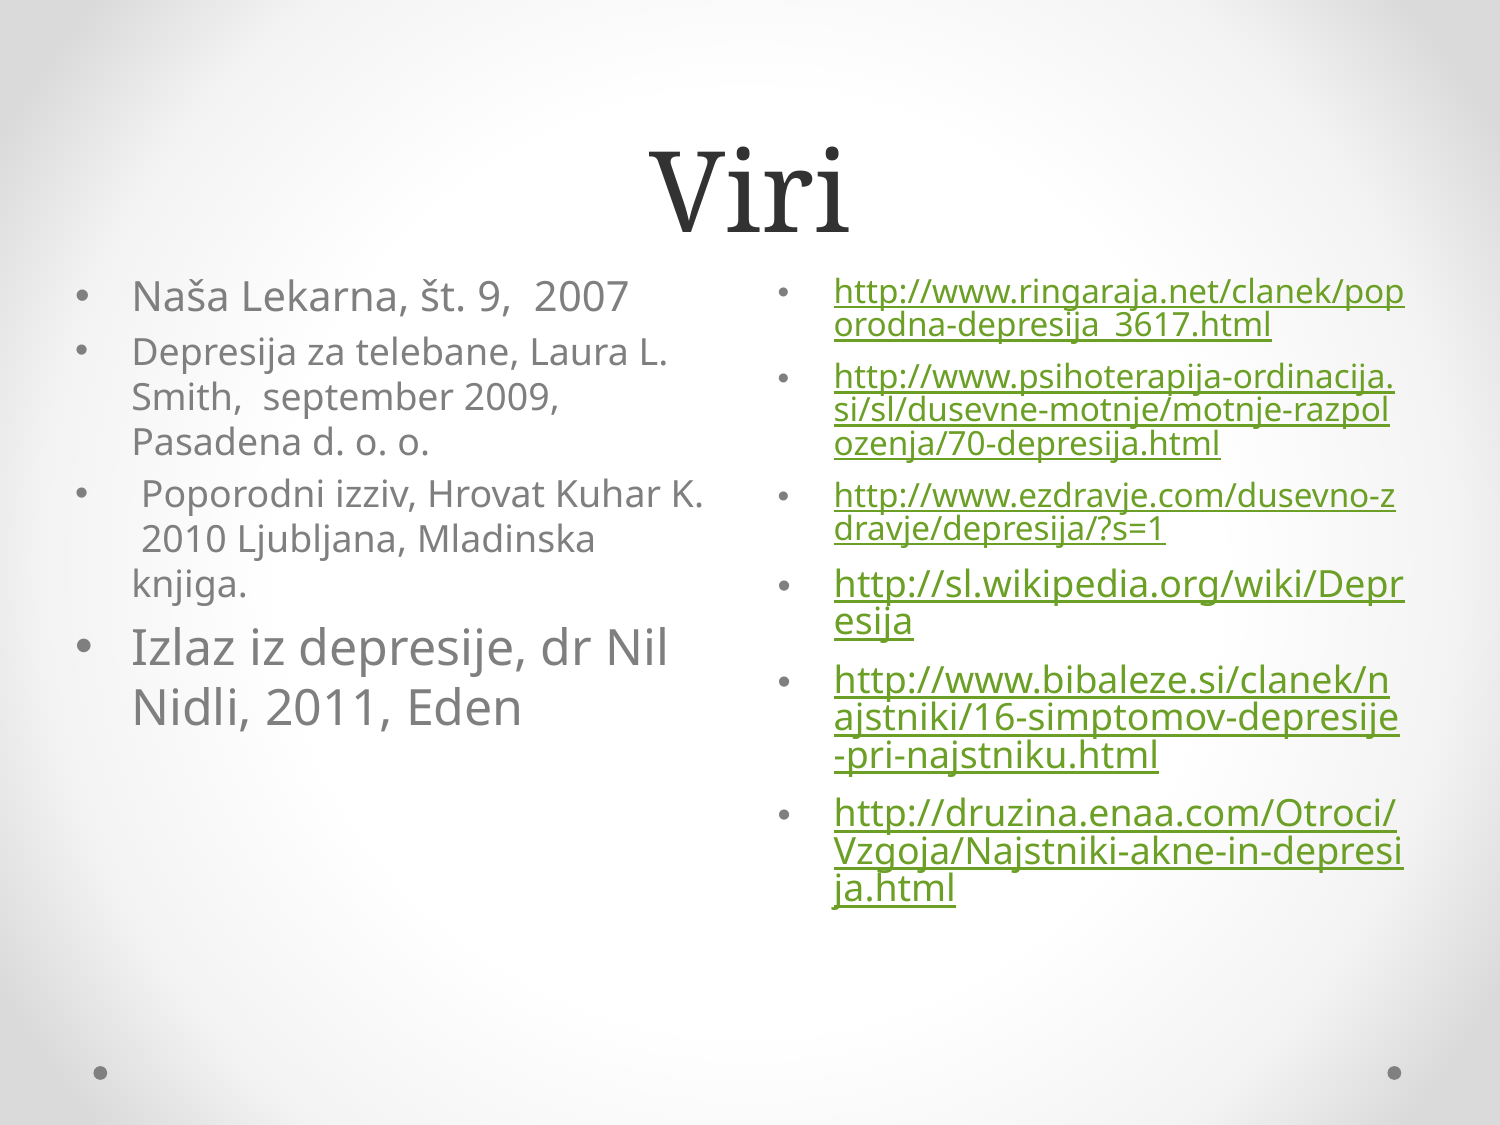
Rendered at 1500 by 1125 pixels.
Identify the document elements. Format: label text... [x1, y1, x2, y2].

list Naša Lekarna, št. 9, 2007 Depresija za telebane, Laura L. Smith, september 2009, Pasadena d. o. o. Poporodni izziv, Hrovat Kuhar K. 2010 Ljubljana, Mladinska knjiga. Izlaz iz depresije, dr Nil Nidli, 2011, Eden [59, 262, 723, 1057]
picture [0, 0, 1500, 1125]
title Viri [75, 0, 1425, 263]
list http://www.ringaraja.net/clanek/poporodna-depresija_3617.html http://www.psihoterapija-ordinacija.si/sl/dusevne-motnje/motnje-razpolozenja/70-depresija.html http://www.ezdravje.com/dusevno-zdravje/depresija/?s=1 http://sl.wikipedia.org/wiki/Depresija http://www.bibaleze.si/clanek/najstniki/16-simptomov-depresije-pri-najstniku.html http://druzina.enaa.com/Otroci/Vzgoja/Najstniki-akne-in-depresija.html [762, 262, 1425, 1059]
